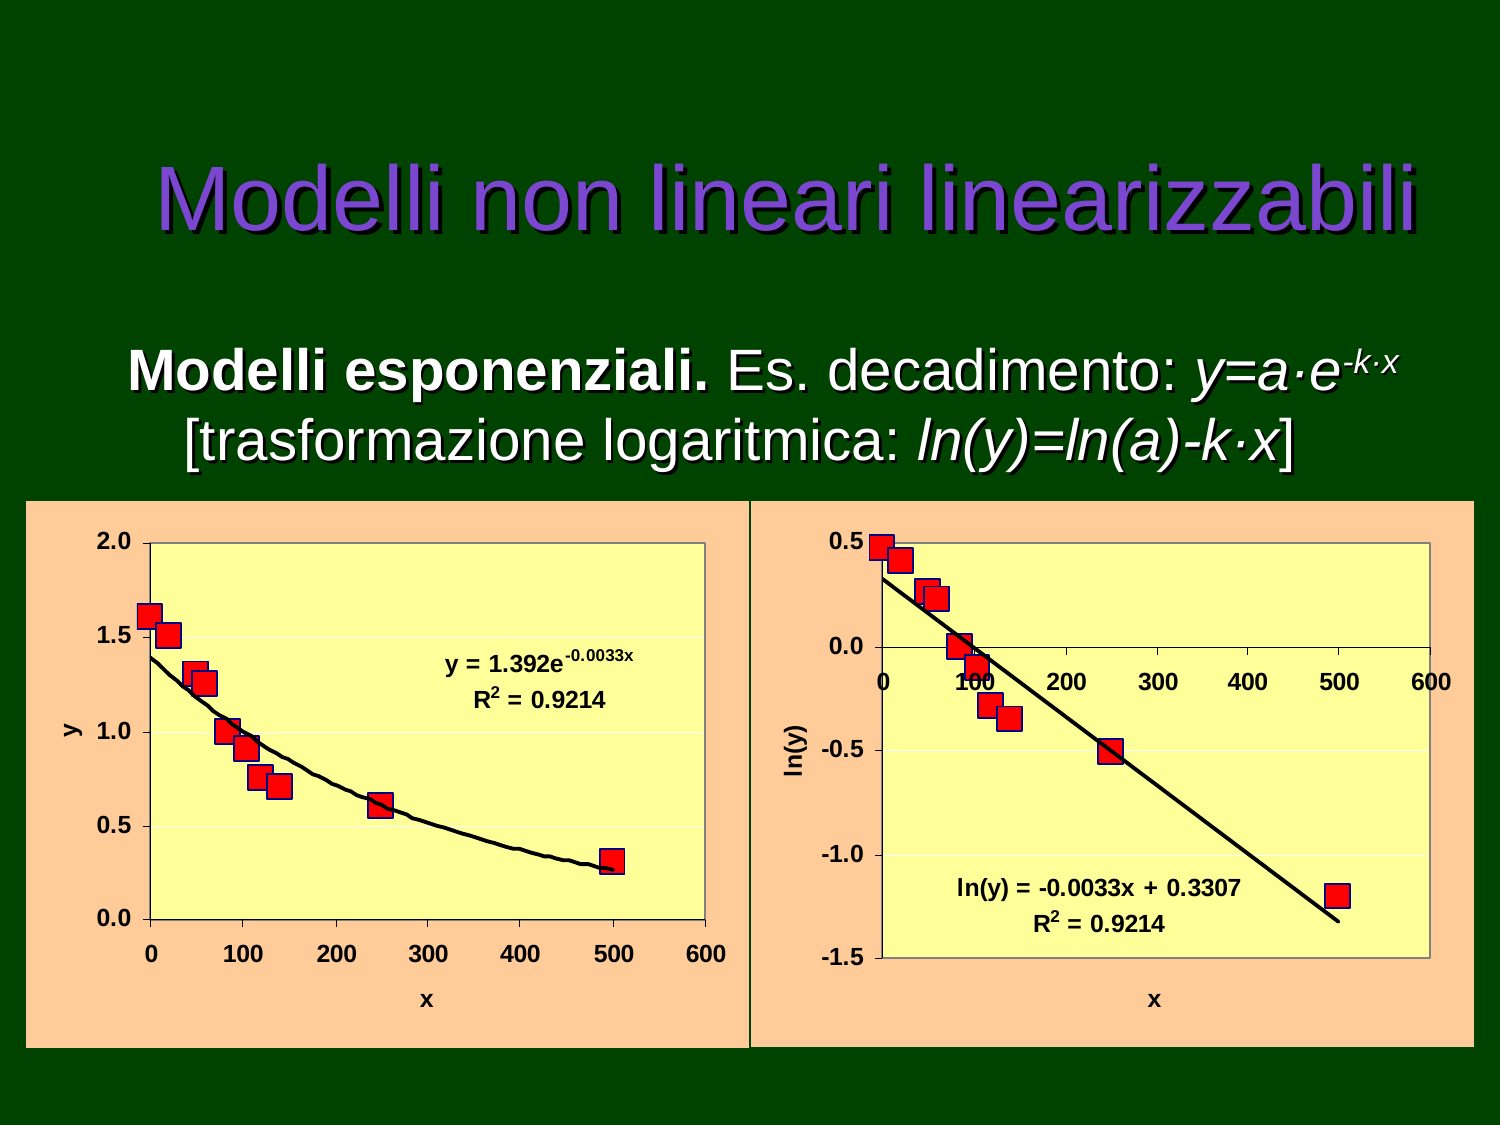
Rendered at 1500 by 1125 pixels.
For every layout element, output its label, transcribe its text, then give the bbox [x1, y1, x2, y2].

title Modelli non lineari linearizzabili [112, 99, 1463, 288]
list Modelli esponenziali. Es. decadimento: y=a·e-k·x [trasformazione logaritmica: ln(y)=ln(a)-k·x] [112, 324, 1476, 487]
picture [12, 487, 1488, 1060]
